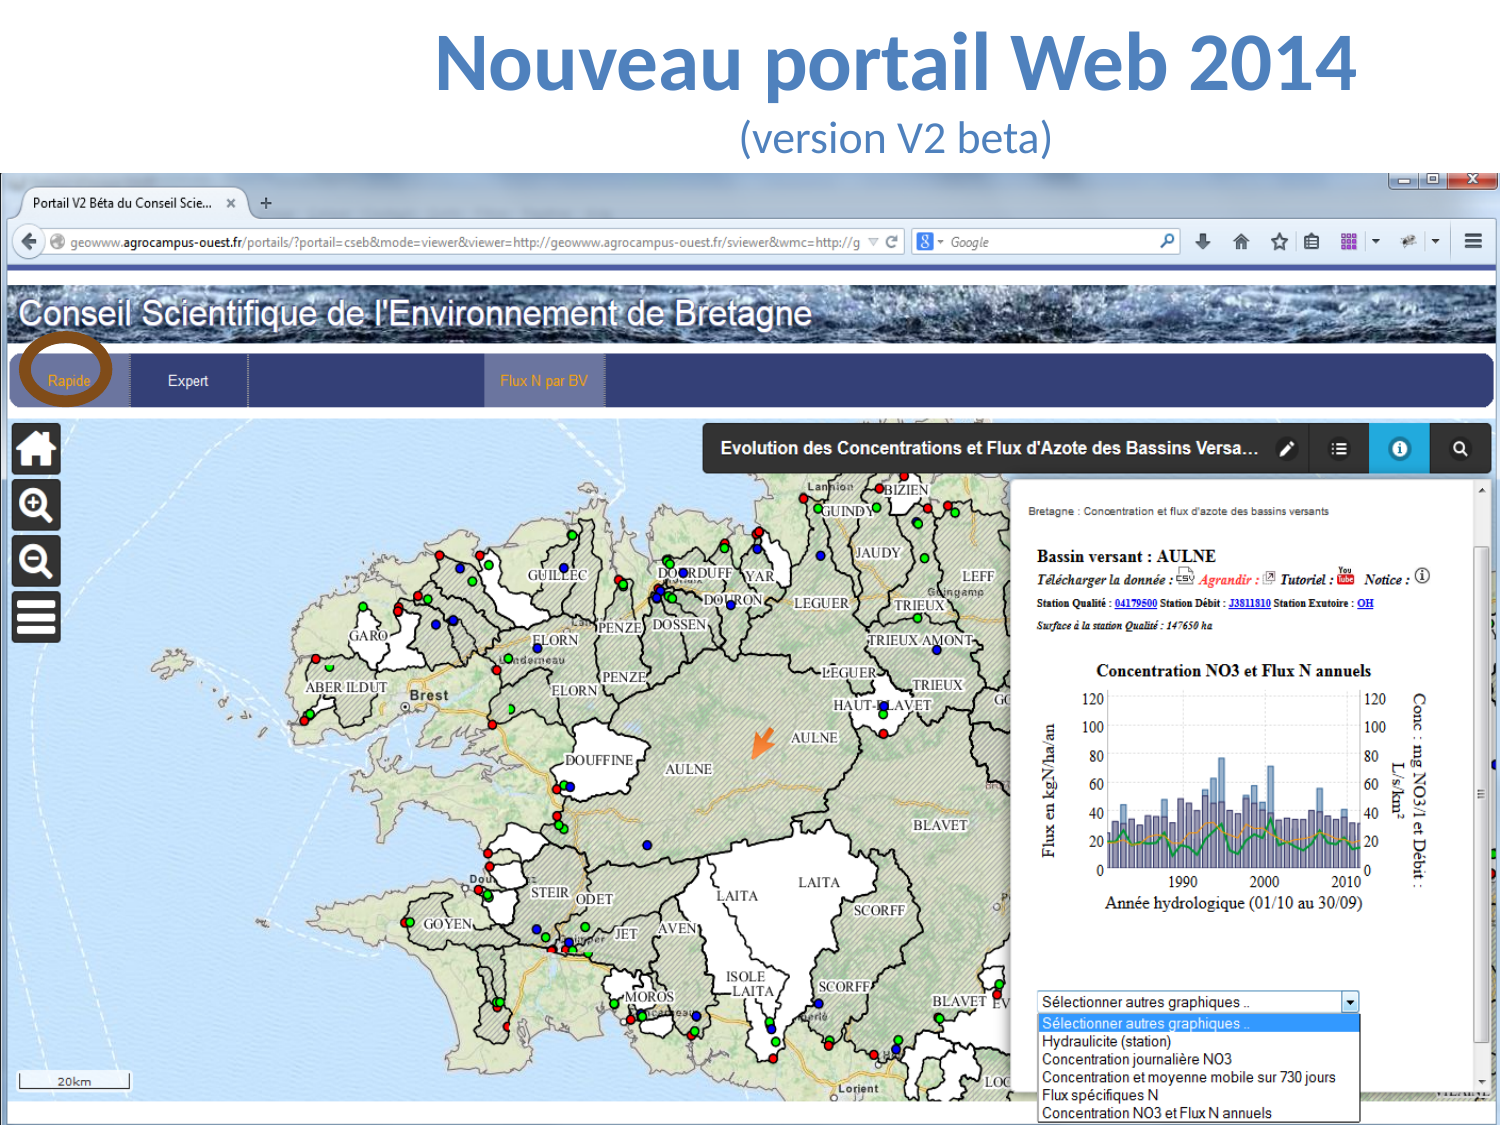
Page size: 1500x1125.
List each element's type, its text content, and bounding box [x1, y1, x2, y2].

text_box [31, 343, 100, 395]
picture [0, 173, 1500, 1125]
text_box [25, 158, 1467, 1033]
title Nouveau portail Web 2014 (version V2 beta) [371, 0, 1422, 166]
